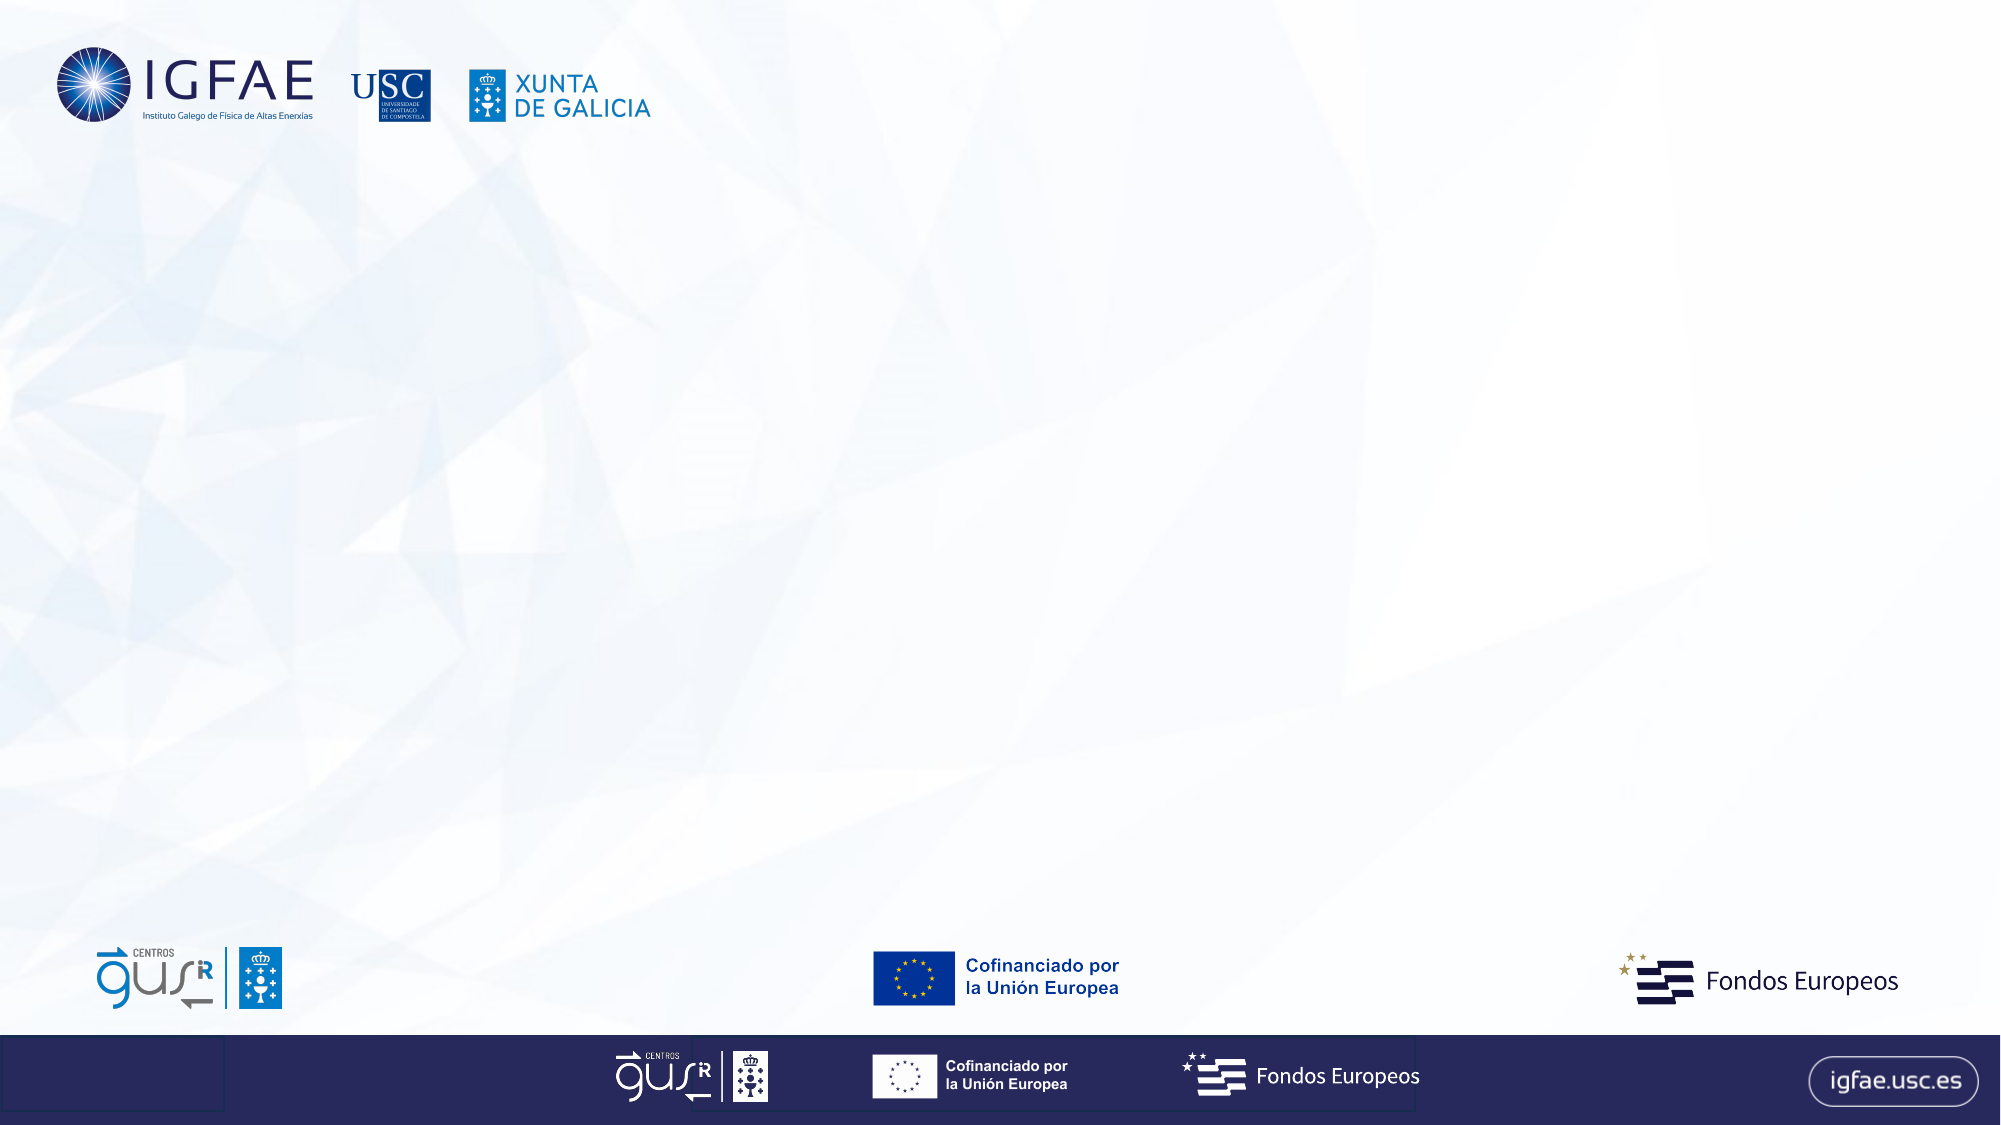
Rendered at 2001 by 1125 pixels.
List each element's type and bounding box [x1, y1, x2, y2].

picture [869, 947, 1131, 1010]
picture [1613, 947, 1903, 1009]
picture [97, 947, 282, 1009]
